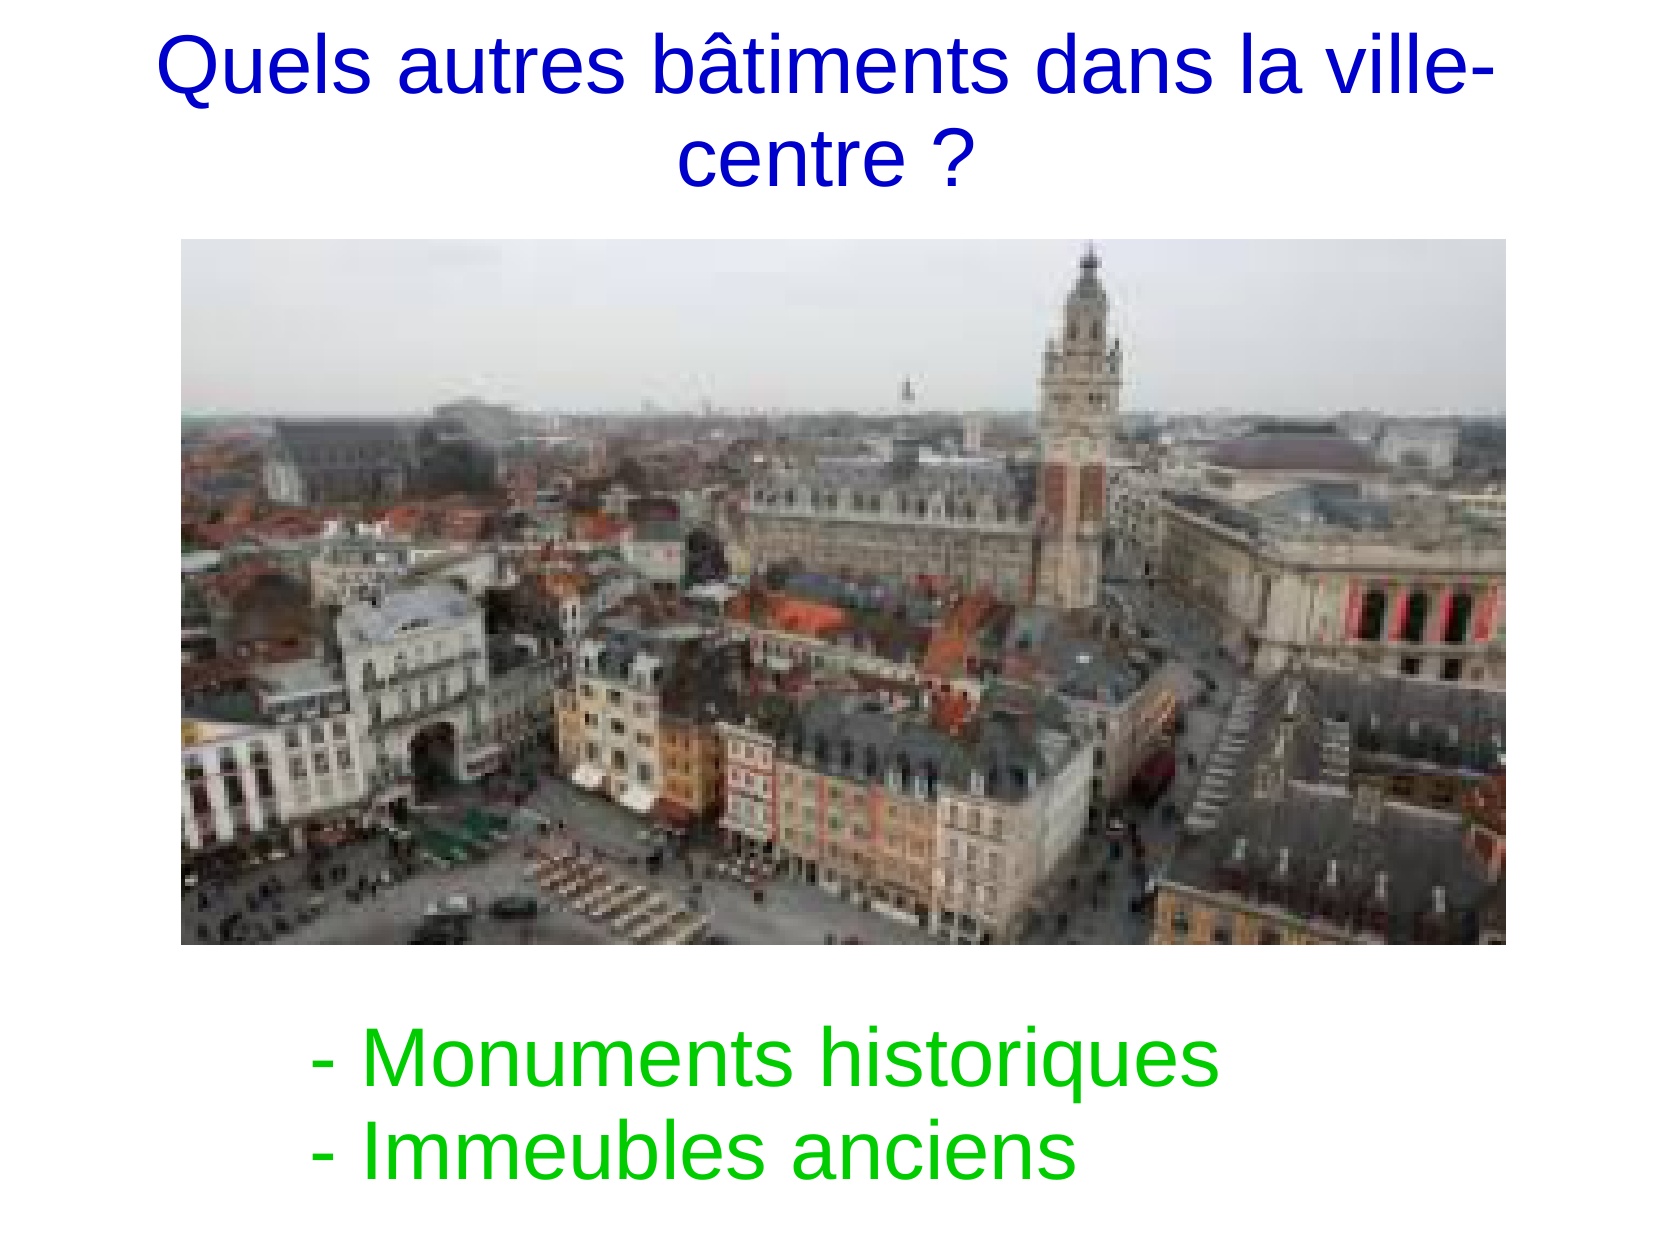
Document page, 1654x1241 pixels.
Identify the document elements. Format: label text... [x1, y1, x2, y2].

text_box - Monuments historiques - Immeubles anciens [295, 1003, 1447, 1205]
picture [177, 236, 1506, 945]
text_box Quels autres bâtiments dans la ville-centre ? [0, 10, 1654, 212]
